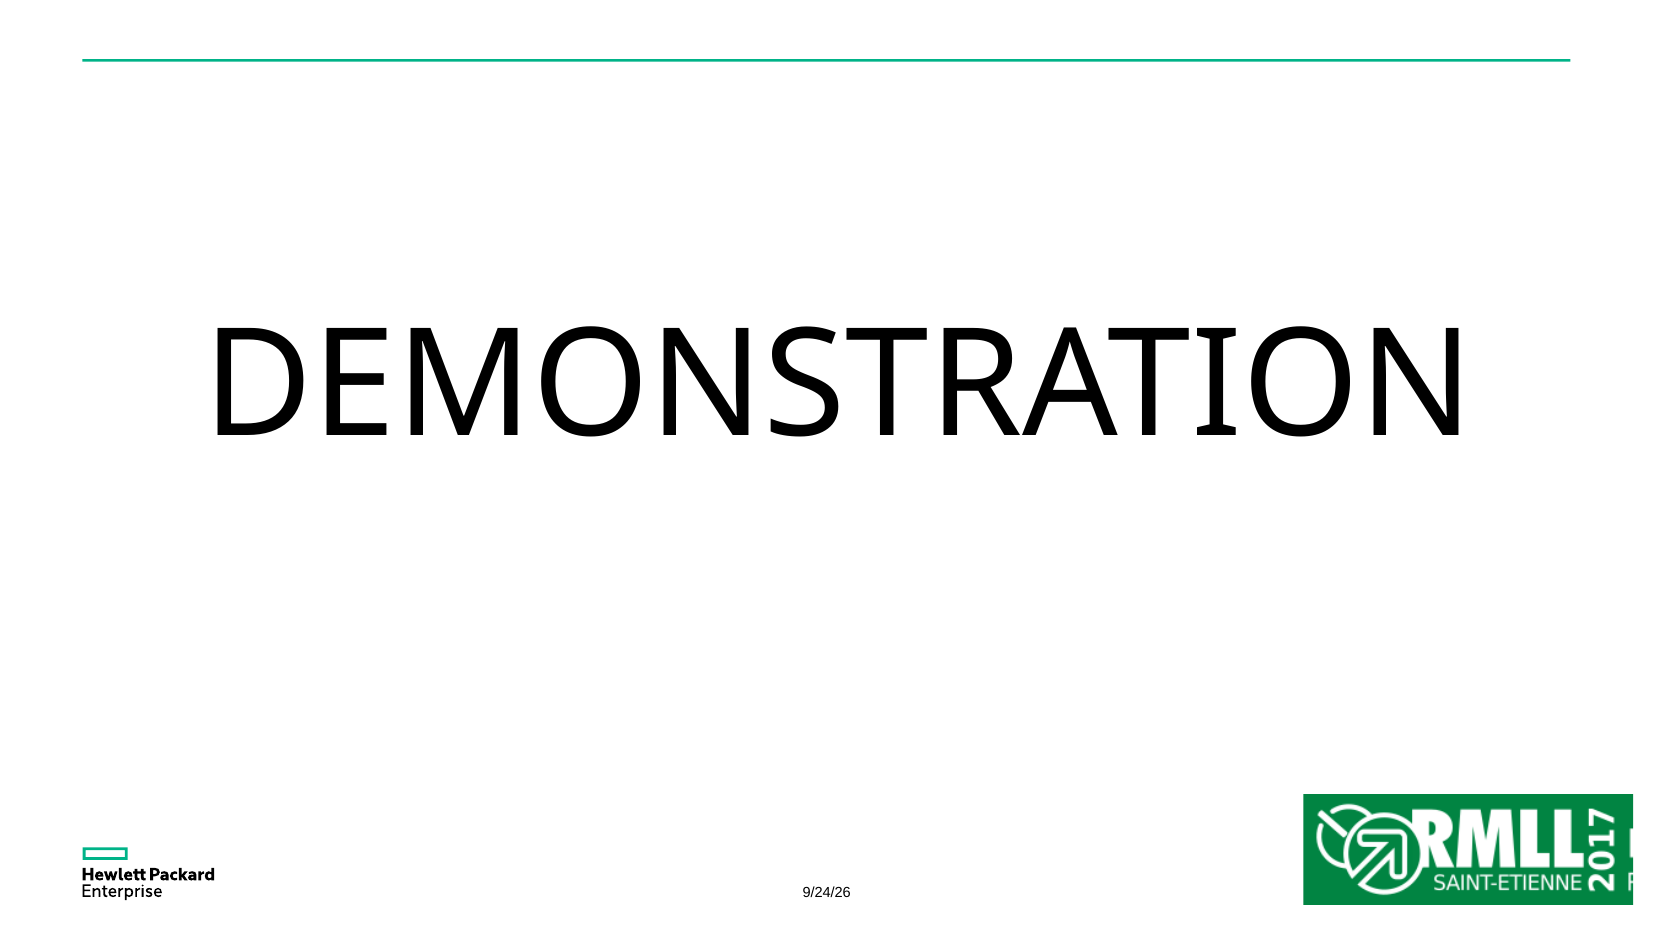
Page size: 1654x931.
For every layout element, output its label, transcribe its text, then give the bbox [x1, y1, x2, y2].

text_box DEMONSTRATION [188, 267, 1595, 713]
picture [1303, 794, 1634, 905]
